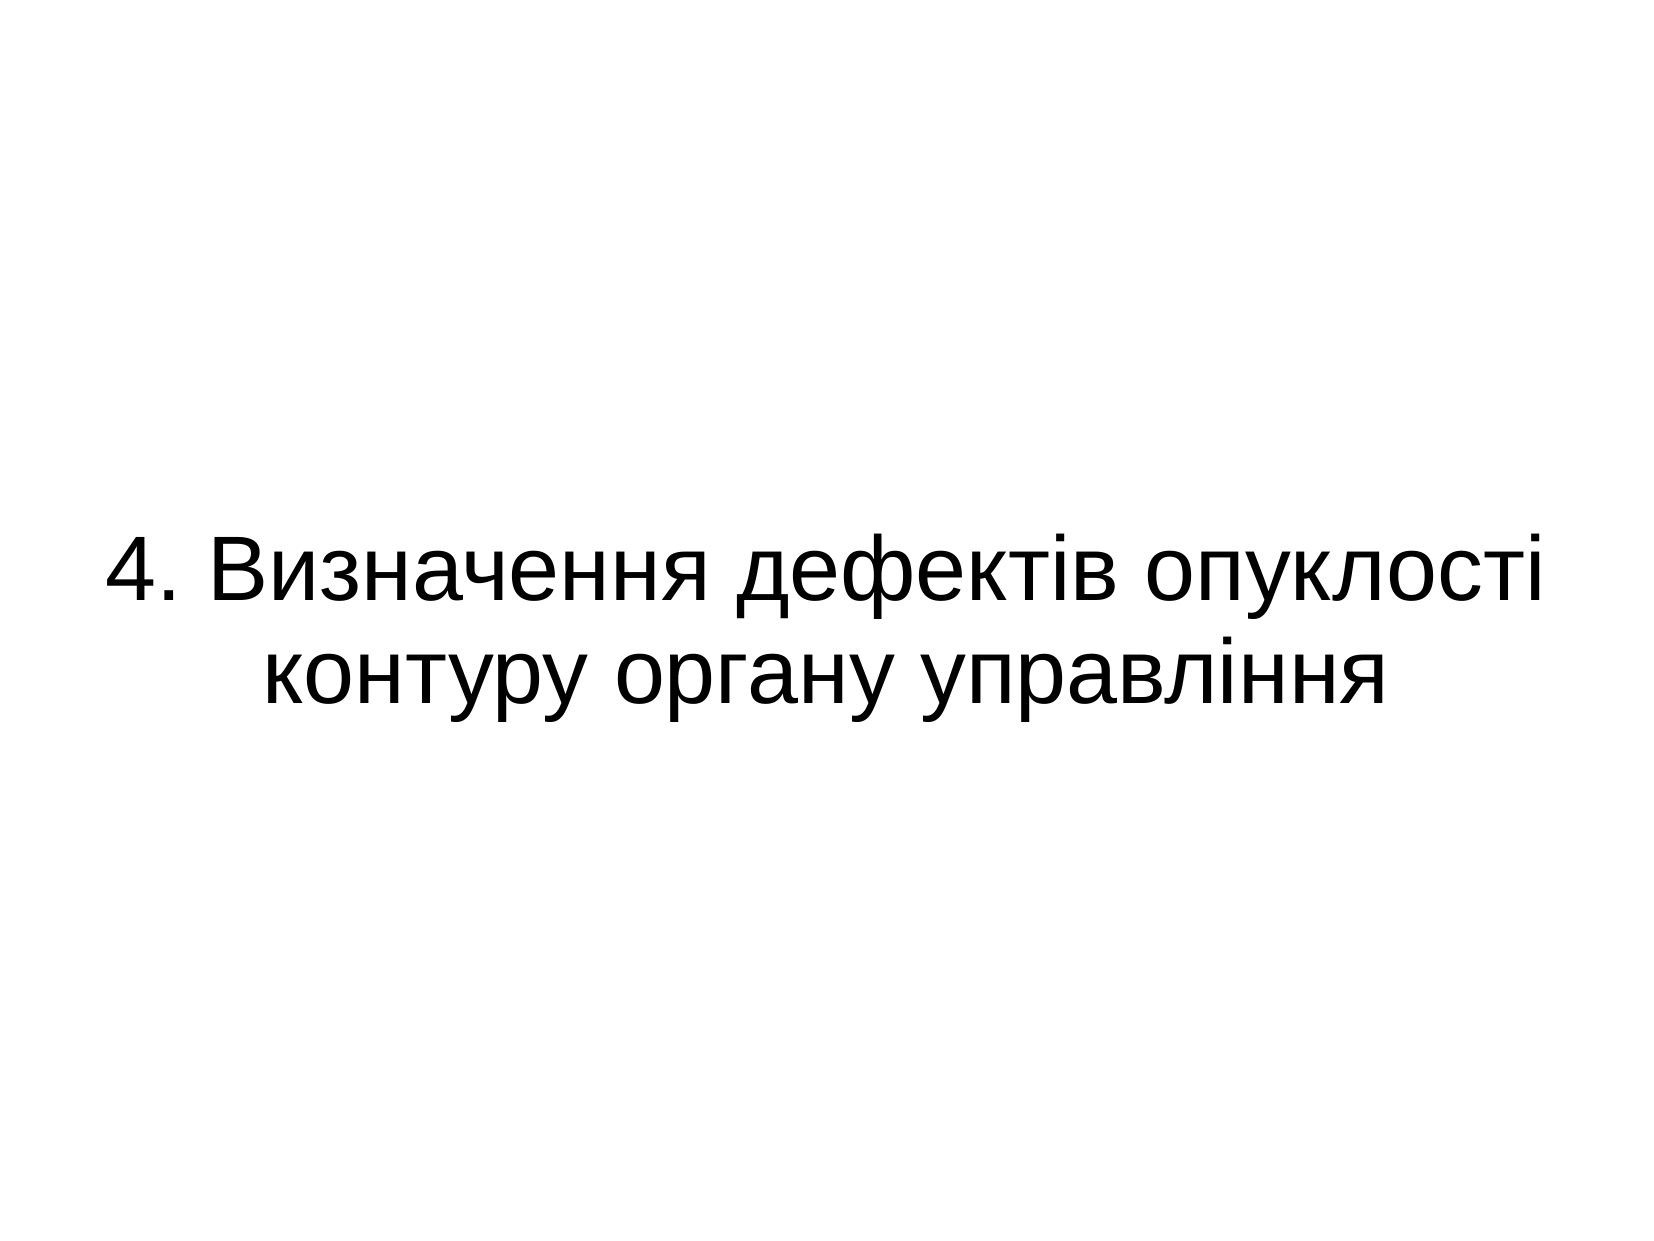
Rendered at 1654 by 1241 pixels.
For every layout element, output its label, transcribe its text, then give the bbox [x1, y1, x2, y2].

title 4. Визначення дефектів опуклості контуру органу управління [82, 516, 1571, 724]
